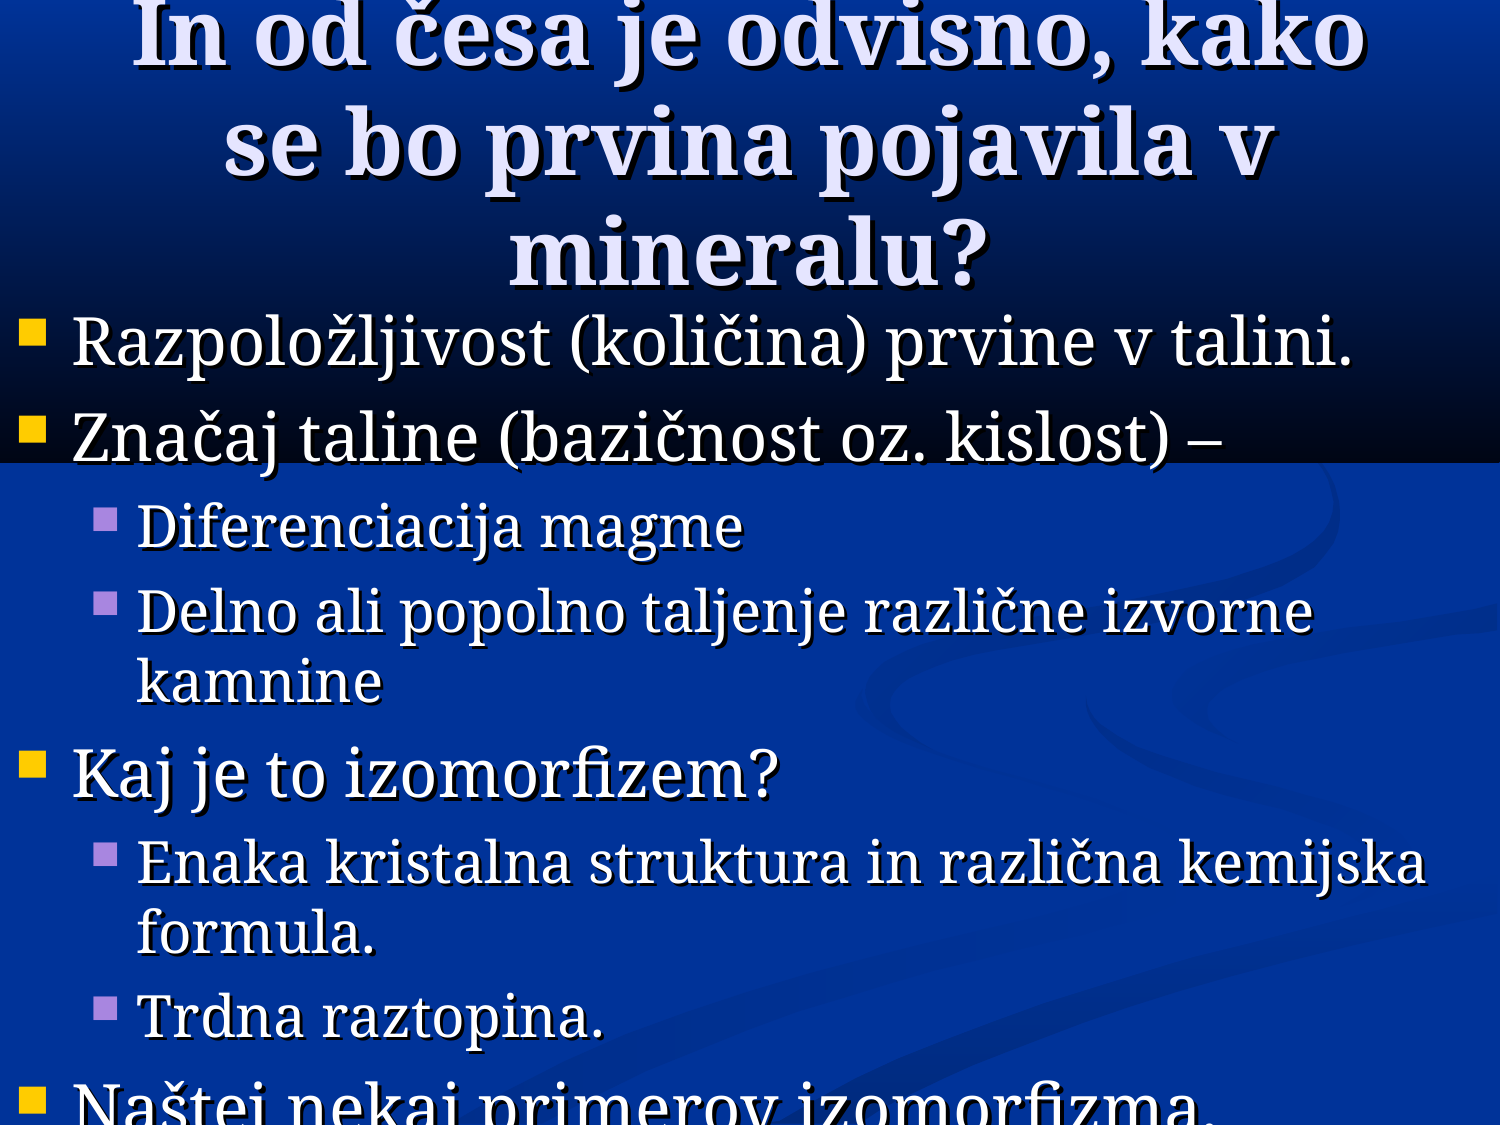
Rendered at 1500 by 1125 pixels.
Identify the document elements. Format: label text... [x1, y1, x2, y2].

title In od česa je odvisno, kako se bo prvina pojavila v mineralu? [75, 21, 1426, 257]
list Razpoložljivost (količina) prvine v talini. Značaj taline (bazičnost oz. kislost) – Diferenciacija magme Delno ali popolno taljenje različne izvorne kamnine Kaj je to izomorfizem? Enaka kristalna struktura in različna kemijska formula. Trdna raztopina. Naštej nekaj primerov izomorfizma. [0, 290, 1500, 1071]
